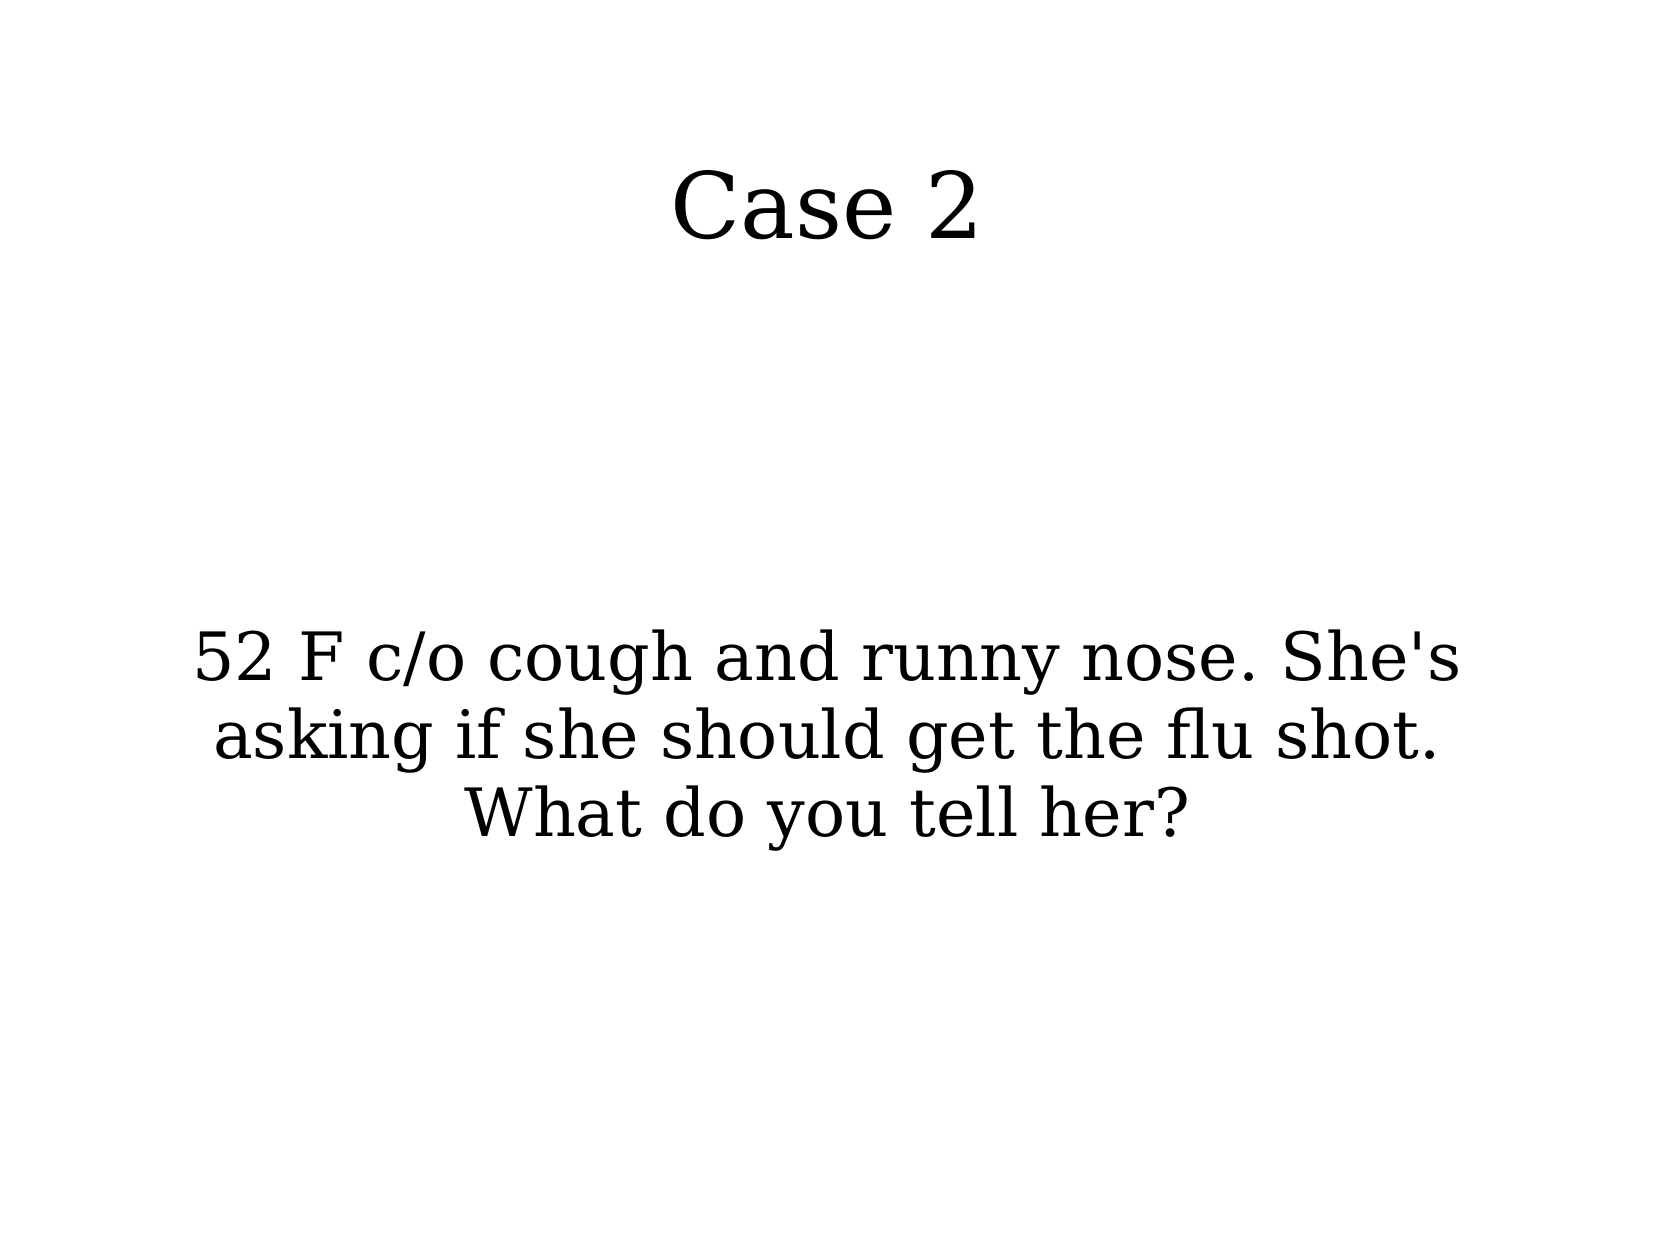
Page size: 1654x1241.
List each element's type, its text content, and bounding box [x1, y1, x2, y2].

subtitle 52 F c/o cough and runny nose. She's asking if she should get the flu shot. What do you tell her? [121, 344, 1534, 1127]
title Case 2 [121, 102, 1534, 311]
